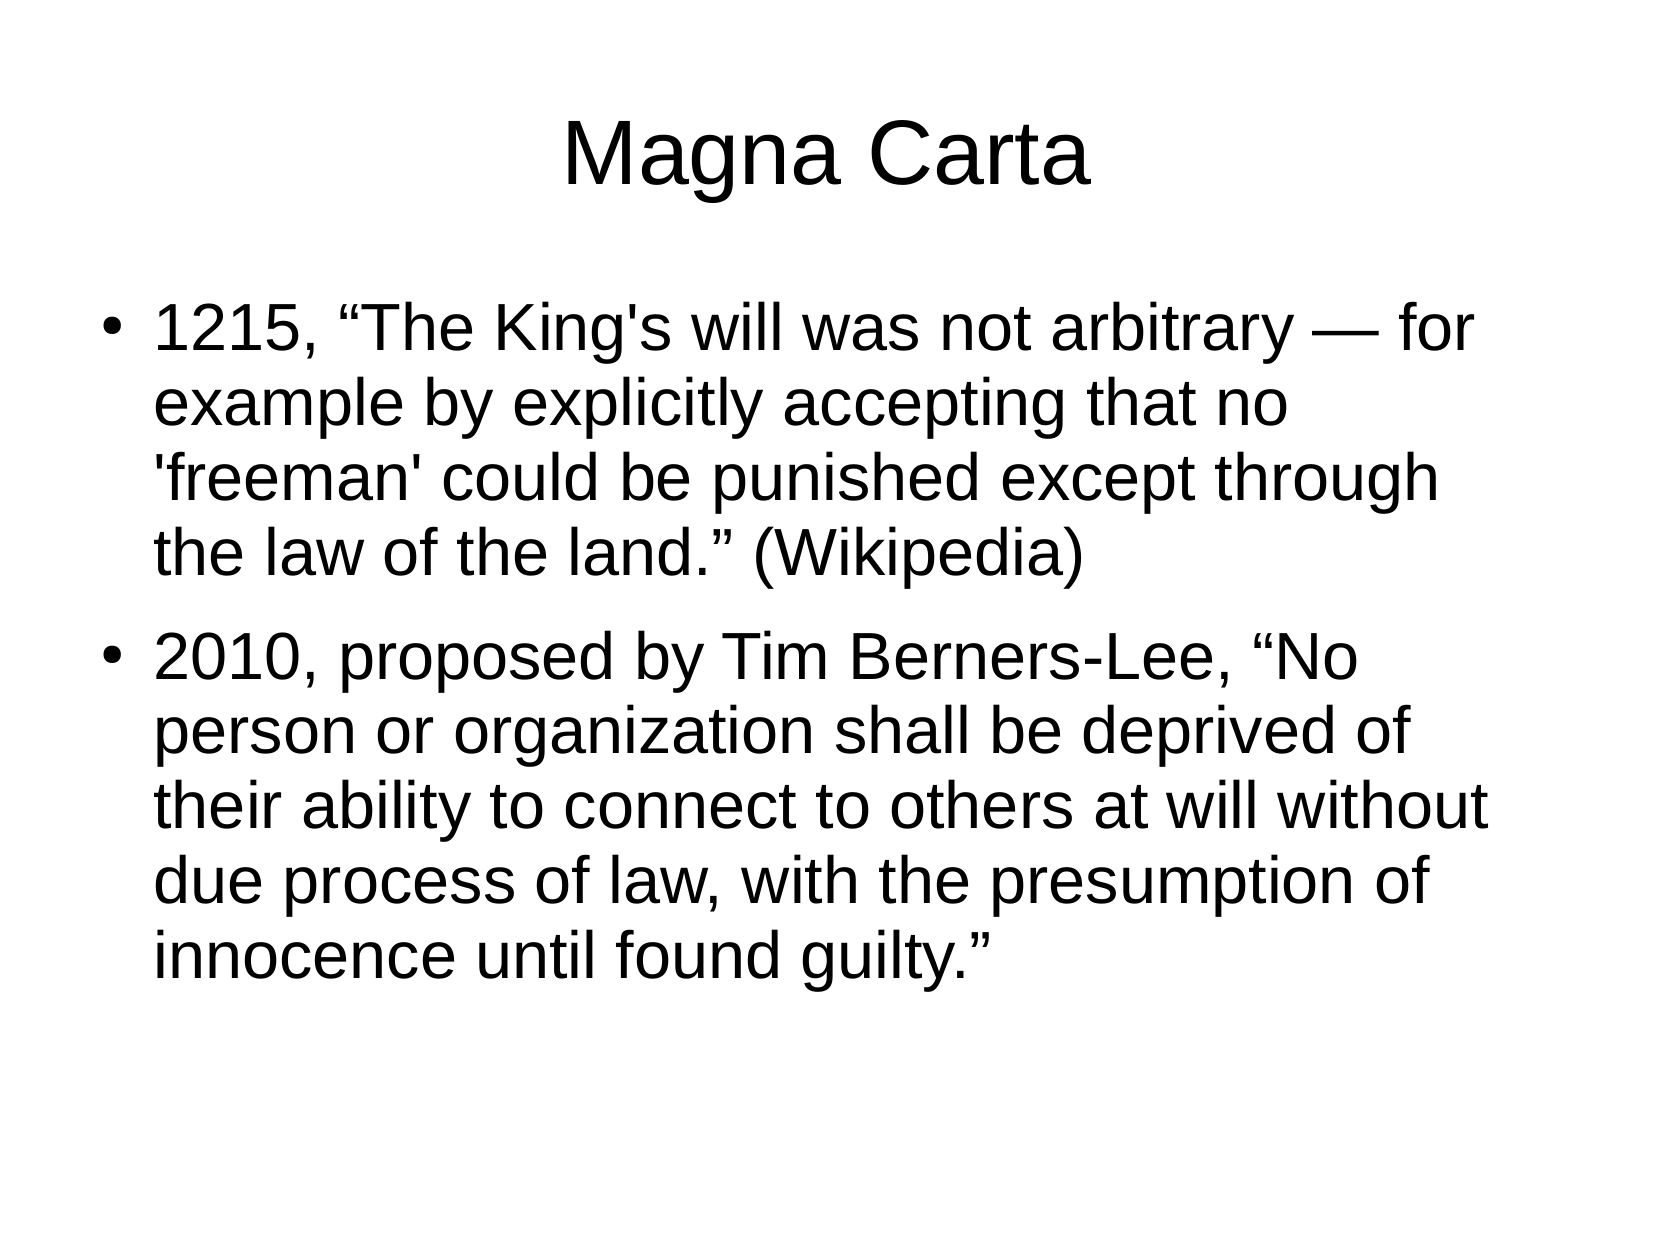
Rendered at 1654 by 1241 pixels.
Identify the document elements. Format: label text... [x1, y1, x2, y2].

title Magna Carta [82, 49, 1571, 257]
list 1215, “The King's will was not arbitrary — for example by explicitly accepting that no 'freeman' could be punished except through the law of the land.” (Wikipedia) 2010, proposed by Tim Berners-Lee, “No person or organization shall be deprived of their ability to connect to others at will without due process of law, with the presumption of innocence until found guilty.” [82, 290, 1538, 1010]
